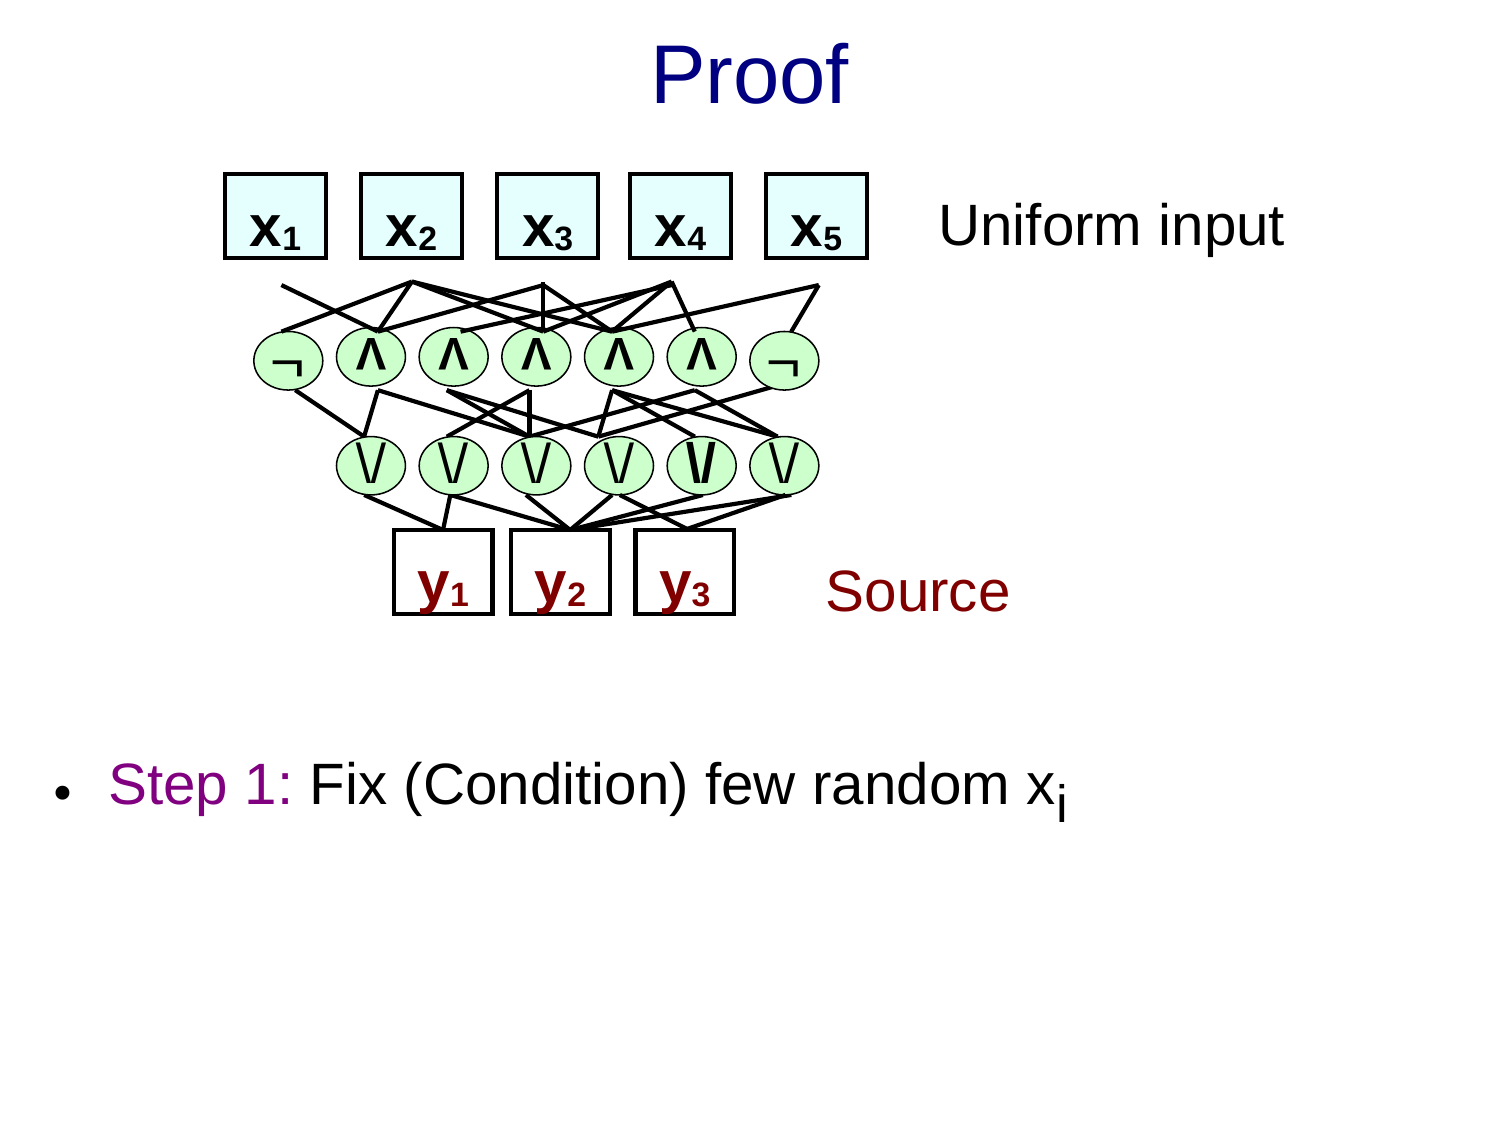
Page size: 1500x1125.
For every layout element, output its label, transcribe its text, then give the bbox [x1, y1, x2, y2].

list Step 1: Fix (Condition) few random xi [37, 187, 1500, 1125]
text_box /\ [419, 436, 489, 495]
text_box  [749, 331, 819, 391]
text_box Source [811, 545, 1187, 631]
text_box V [336, 328, 406, 387]
text_box y1 [393, 529, 493, 615]
text_box /\ [336, 436, 406, 495]
text_box x3 [497, 174, 599, 259]
text_box y3 [635, 529, 735, 615]
text_box /\ [667, 436, 737, 495]
text_box /\ [501, 436, 571, 495]
text_box x4 [629, 174, 732, 259]
text_box Uniform input [923, 180, 1337, 265]
text_box x5 [766, 174, 868, 259]
text_box V [501, 328, 571, 387]
text_box /\ [749, 436, 819, 495]
text_box x1 [224, 174, 327, 259]
text_box y2 [510, 529, 610, 615]
text_box V [419, 327, 489, 387]
text_box  [253, 331, 323, 391]
title Proof [0, 0, 1500, 150]
text_box V [584, 330, 654, 387]
text_box V [667, 327, 737, 387]
text_box /\ [584, 436, 654, 495]
text_box x2 [361, 174, 463, 259]
